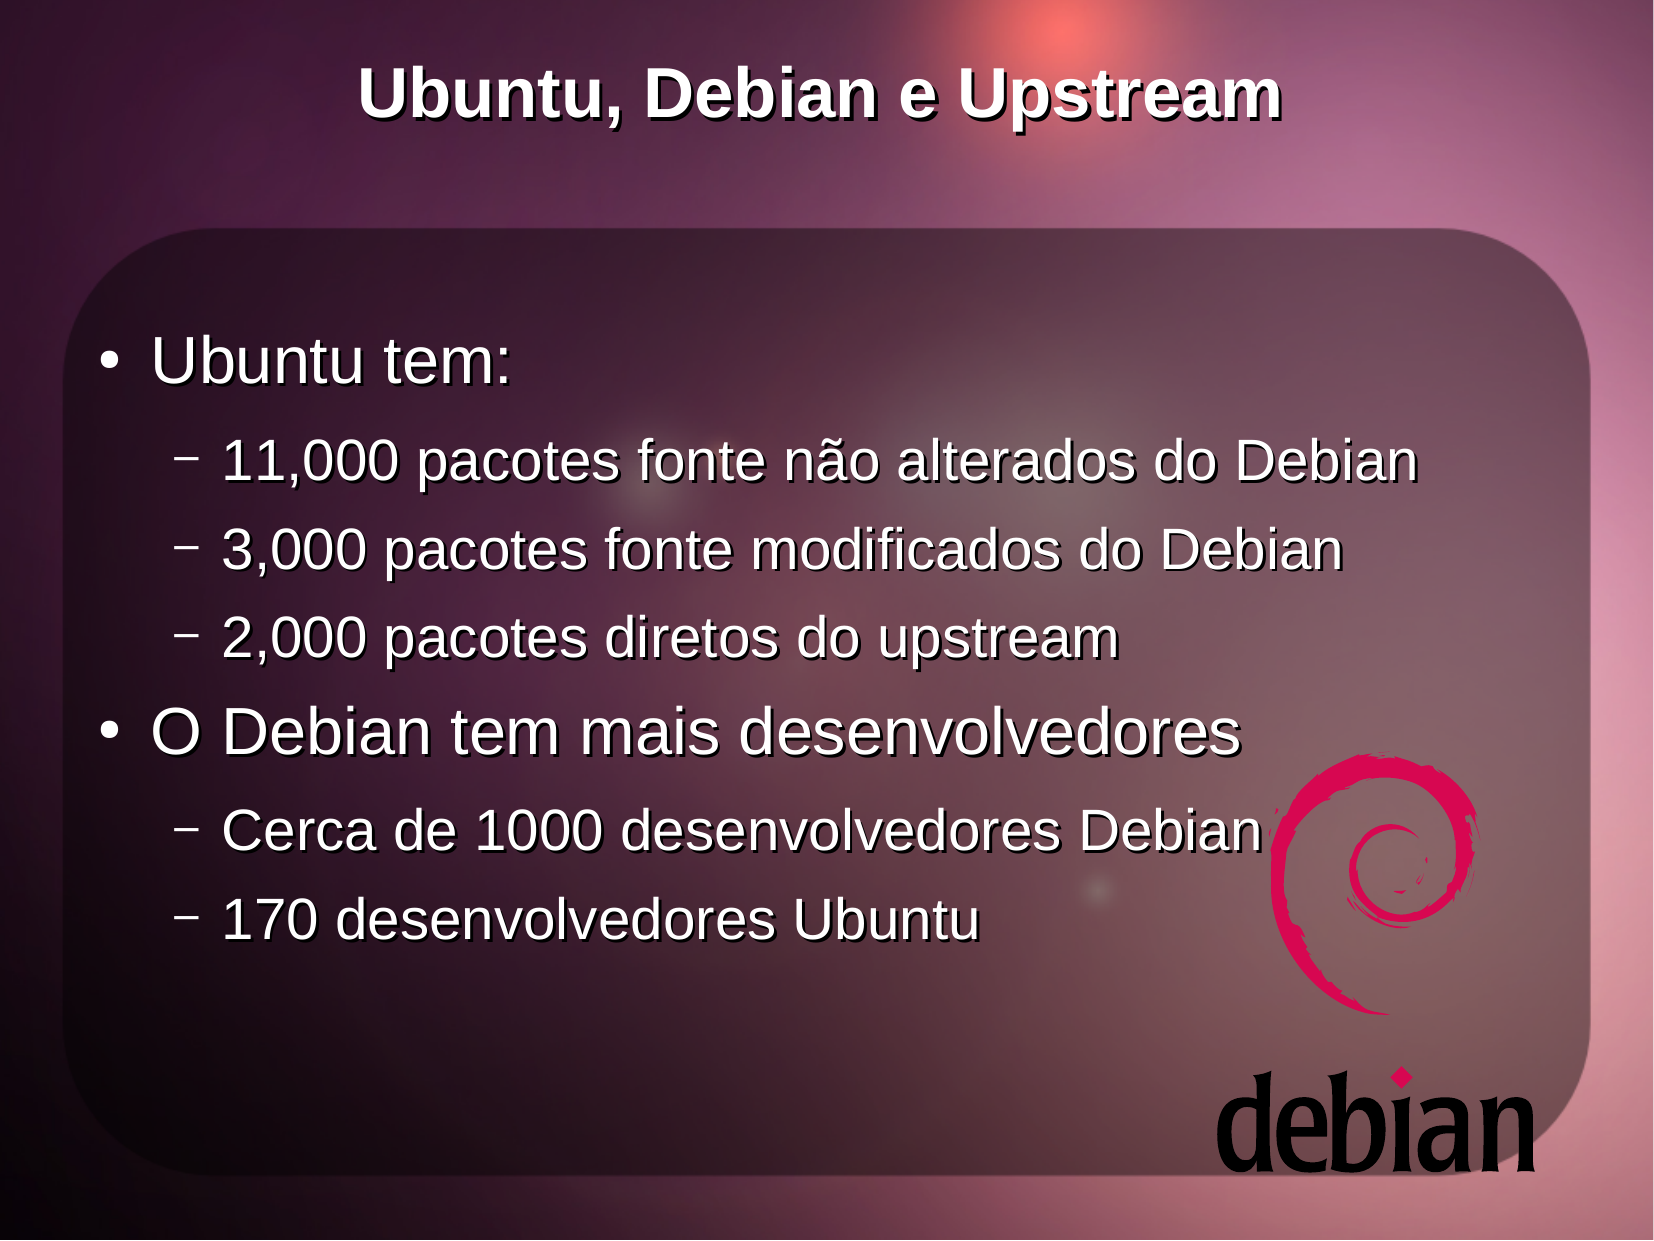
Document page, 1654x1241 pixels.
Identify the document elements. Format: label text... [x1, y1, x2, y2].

picture [0, 0, 1654, 1240]
list Ubuntu tem: 11,000 pacotes fonte não alterados do Debian 3,000 pacotes fonte modificados do Debian 2,000 pacotes diretos do upstream O Debian tem mais desenvolvedores Cerca de 1000 desenvolvedores Debian 170 desenvolvedores Ubuntu [79, 323, 1535, 1143]
title Ubuntu, Debian e Upstream [76, 36, 1565, 150]
